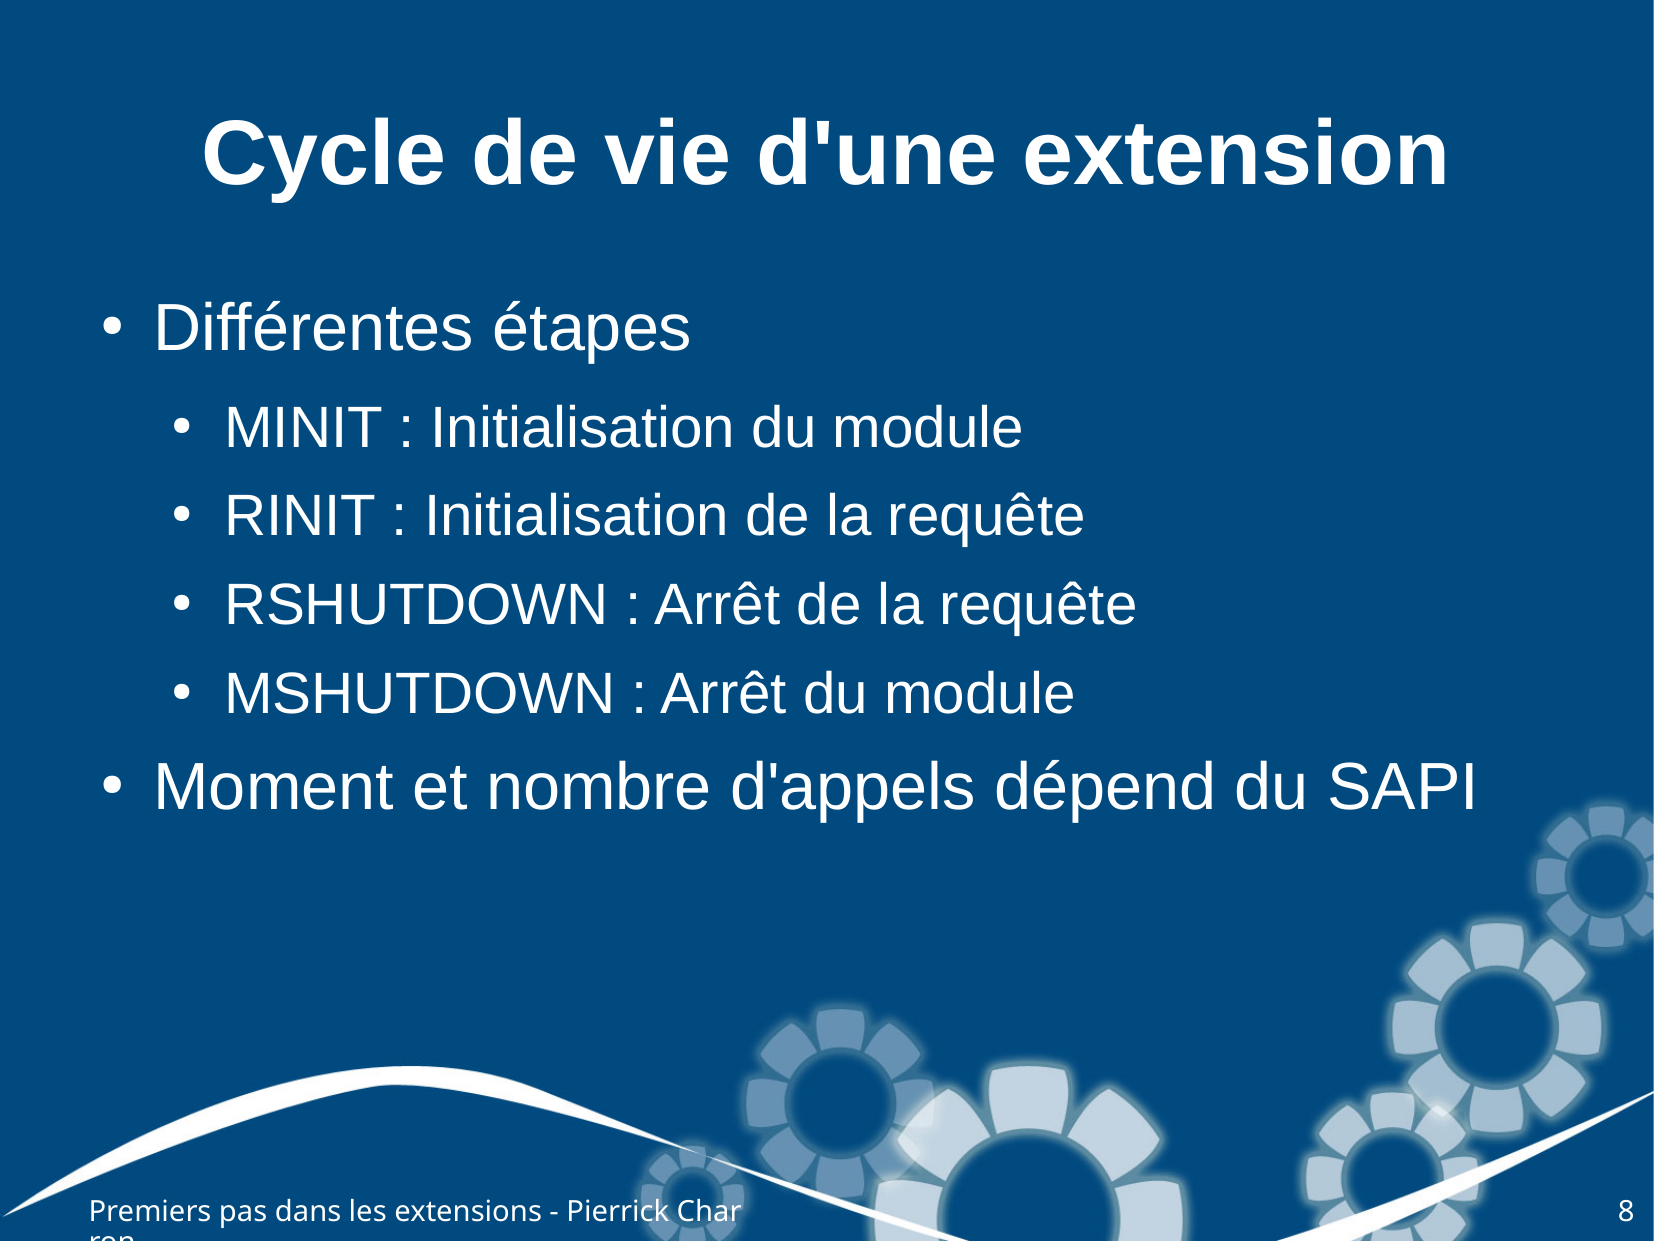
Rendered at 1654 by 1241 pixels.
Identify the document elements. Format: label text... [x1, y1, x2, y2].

list Différentes étapes MINIT : Initialisation du module RINIT : Initialisation de la requête RSHUTDOWN : Arrêt de la requête MSHUTDOWN : Arrêt du module Moment et nombre d'appels dépend du SAPI [82, 290, 1571, 1109]
title Cycle de vie d'une extension [82, 49, 1571, 257]
picture [0, 0, 1654, 1241]
